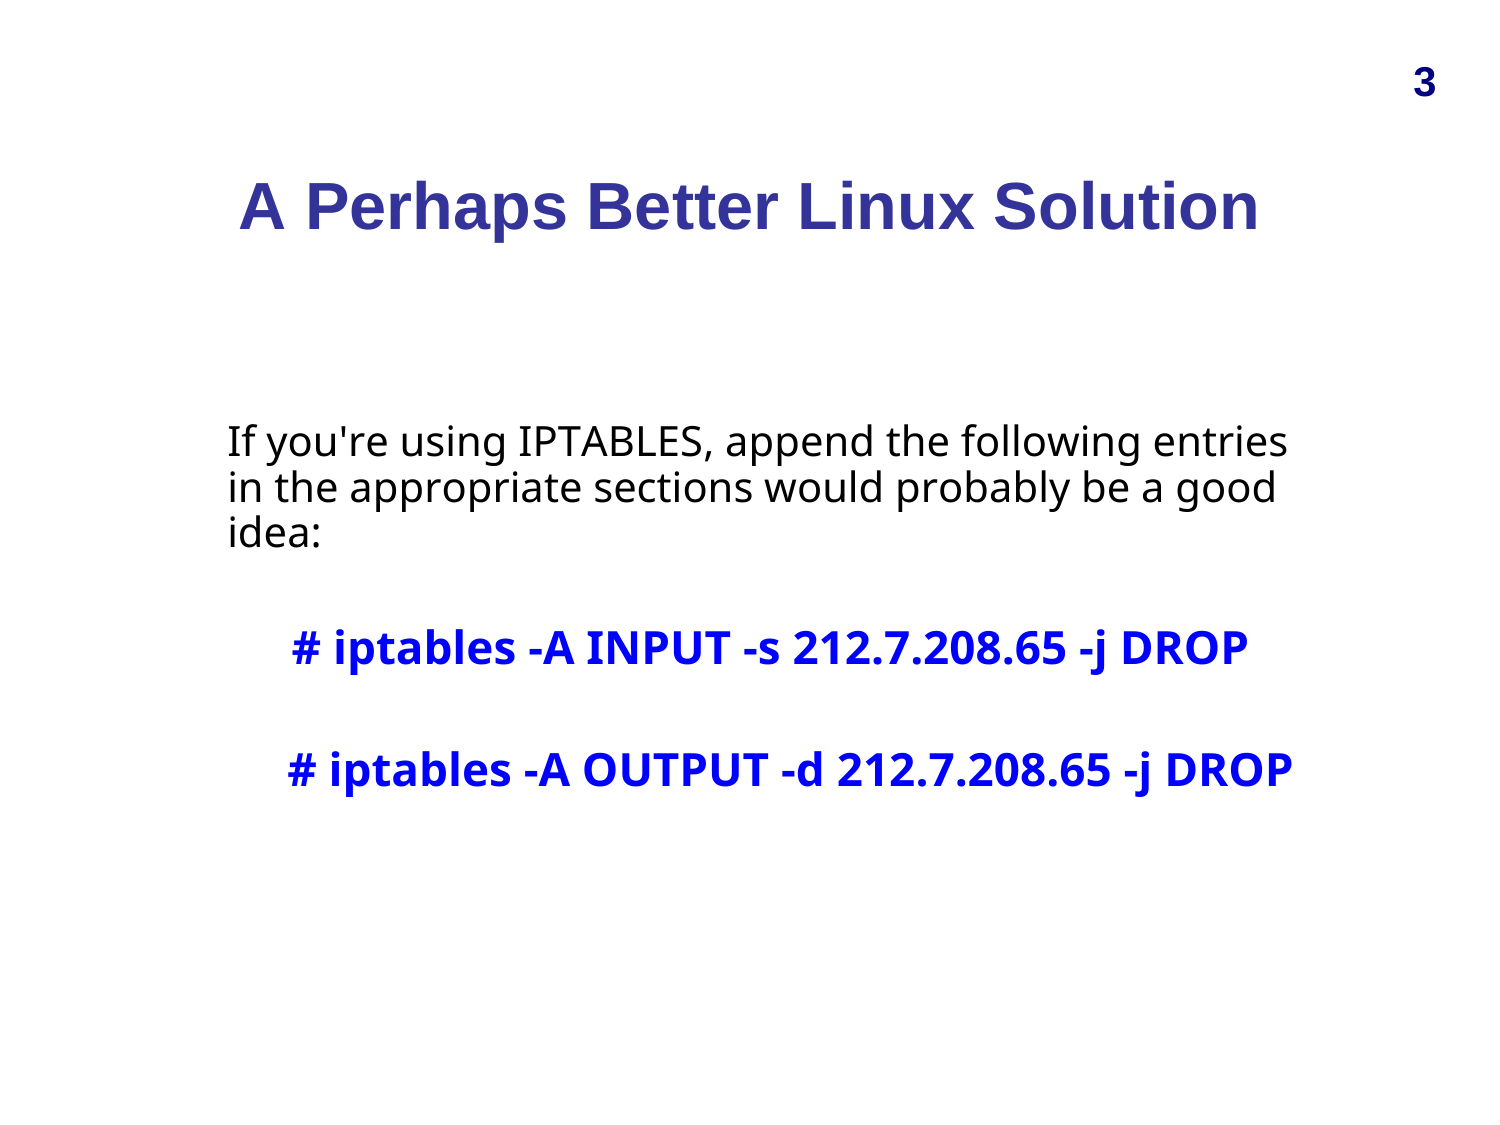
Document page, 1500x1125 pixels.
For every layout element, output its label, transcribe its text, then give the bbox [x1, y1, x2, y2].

list If you're using IPTABLES, append the following entries in the appropriate sections would probably be a good idea: # iptables -A INPUT -s 212.7.208.65 -j DROP # iptables -A OUTPUT -d 212.7.208.65 -j DROP [150, 412, 1351, 761]
title A Perhaps Better Linux Solution [75, 149, 1426, 263]
text_box 3 [1387, 47, 1463, 113]
